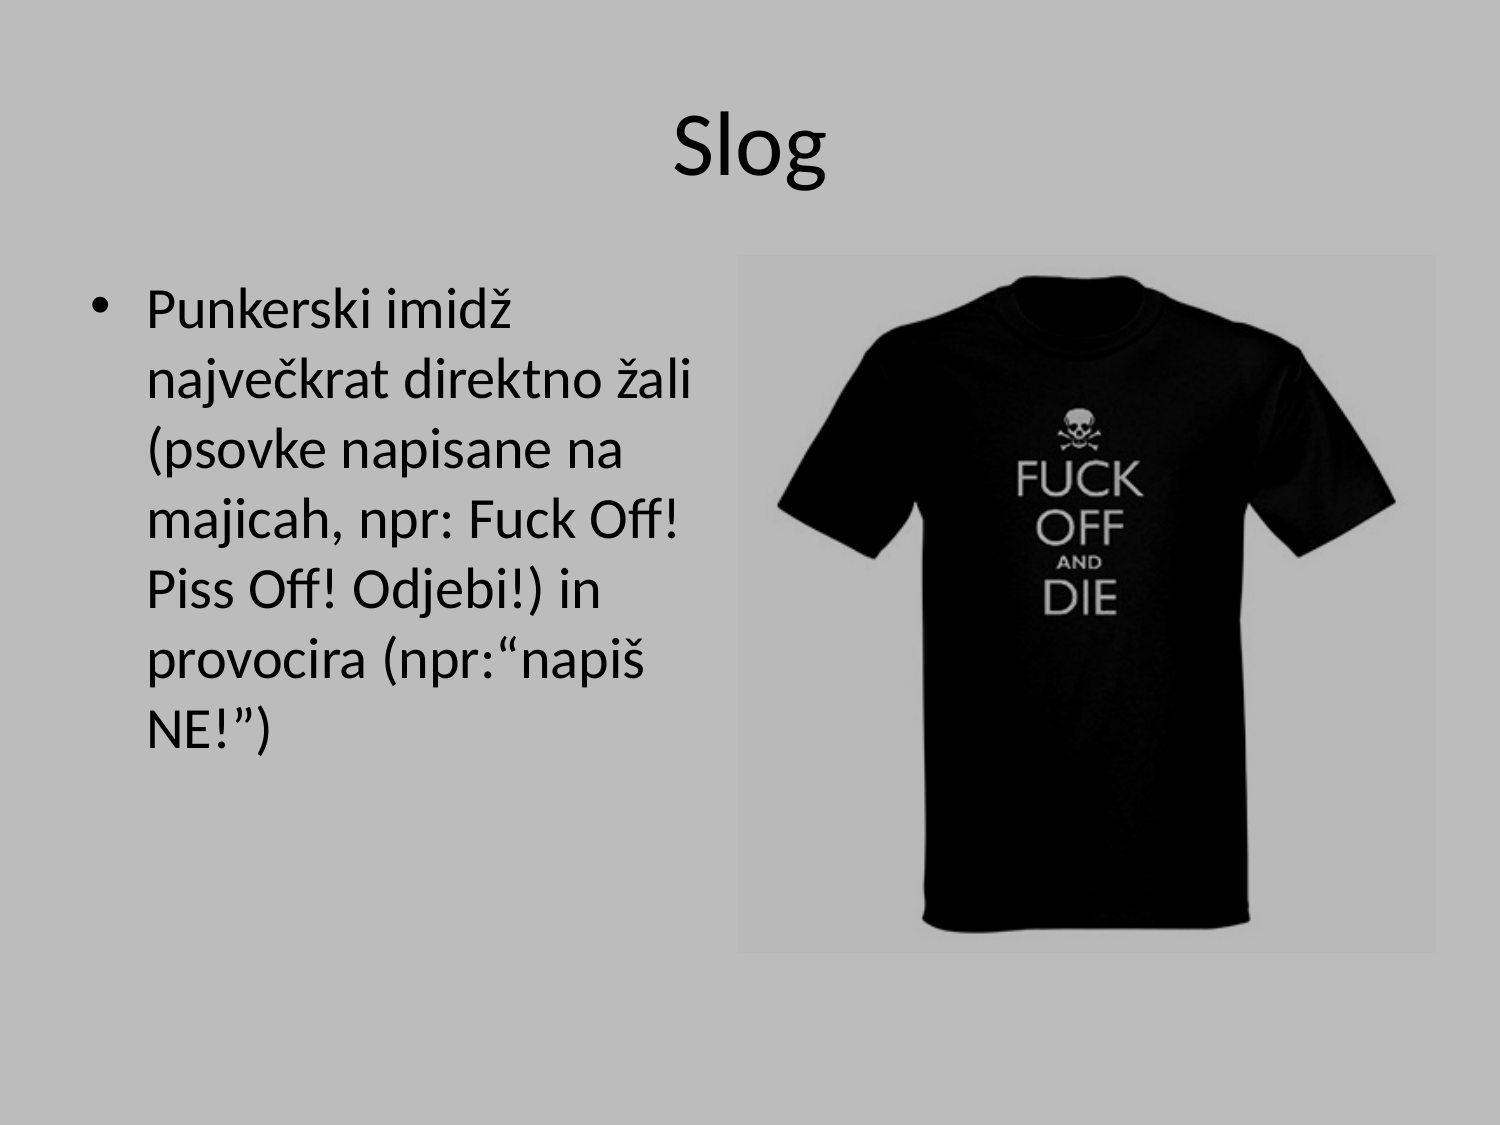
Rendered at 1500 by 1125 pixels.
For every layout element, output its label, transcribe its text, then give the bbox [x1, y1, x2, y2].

title Slog [75, 45, 1425, 233]
picture [738, 255, 1436, 953]
list Punkerski imidž največkrat direktno žali (psovke napisane na majicah, npr: Fuck Off! Piss Off! Odjebi!) in provocira (npr:“napiš NE!”) [75, 262, 738, 1005]
